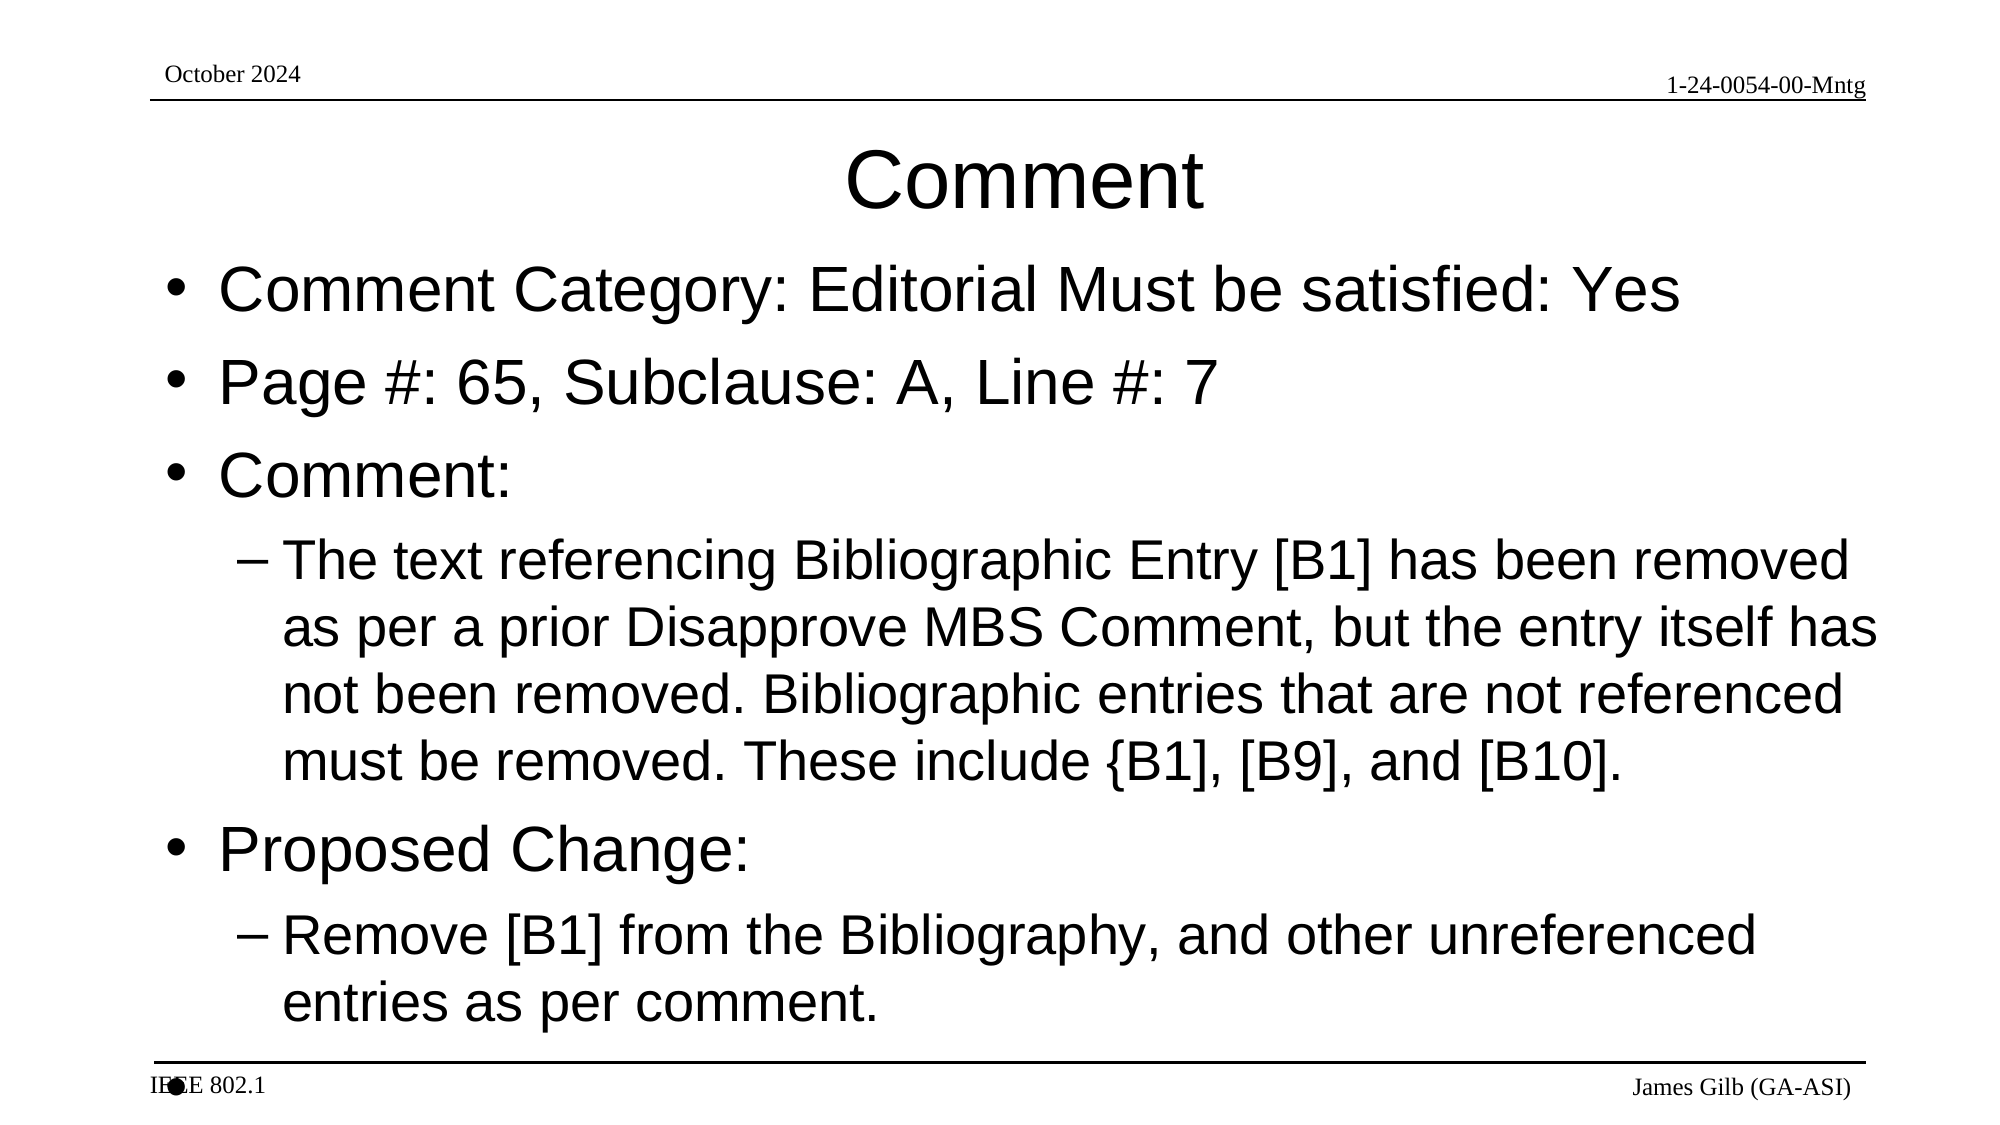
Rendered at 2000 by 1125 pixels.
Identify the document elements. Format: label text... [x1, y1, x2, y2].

list Comment Category: Editorial Must be satisfied: Yes Page #: 65, Subclause: A, Line #: 7 Comment: The text referencing Bibliographic Entry [B1] has been removed as per a prior Disapprove MBS Comment, but the entry itself has not been removed. Bibliographic entries that are not referenced must be removed. These include {B1], [B9], and [B10]. Proposed Change: Remove [B1] from the Bibliography, and other unreferenced entries as per comment. [150, 239, 1900, 1051]
title Comment [149, 112, 1900, 238]
